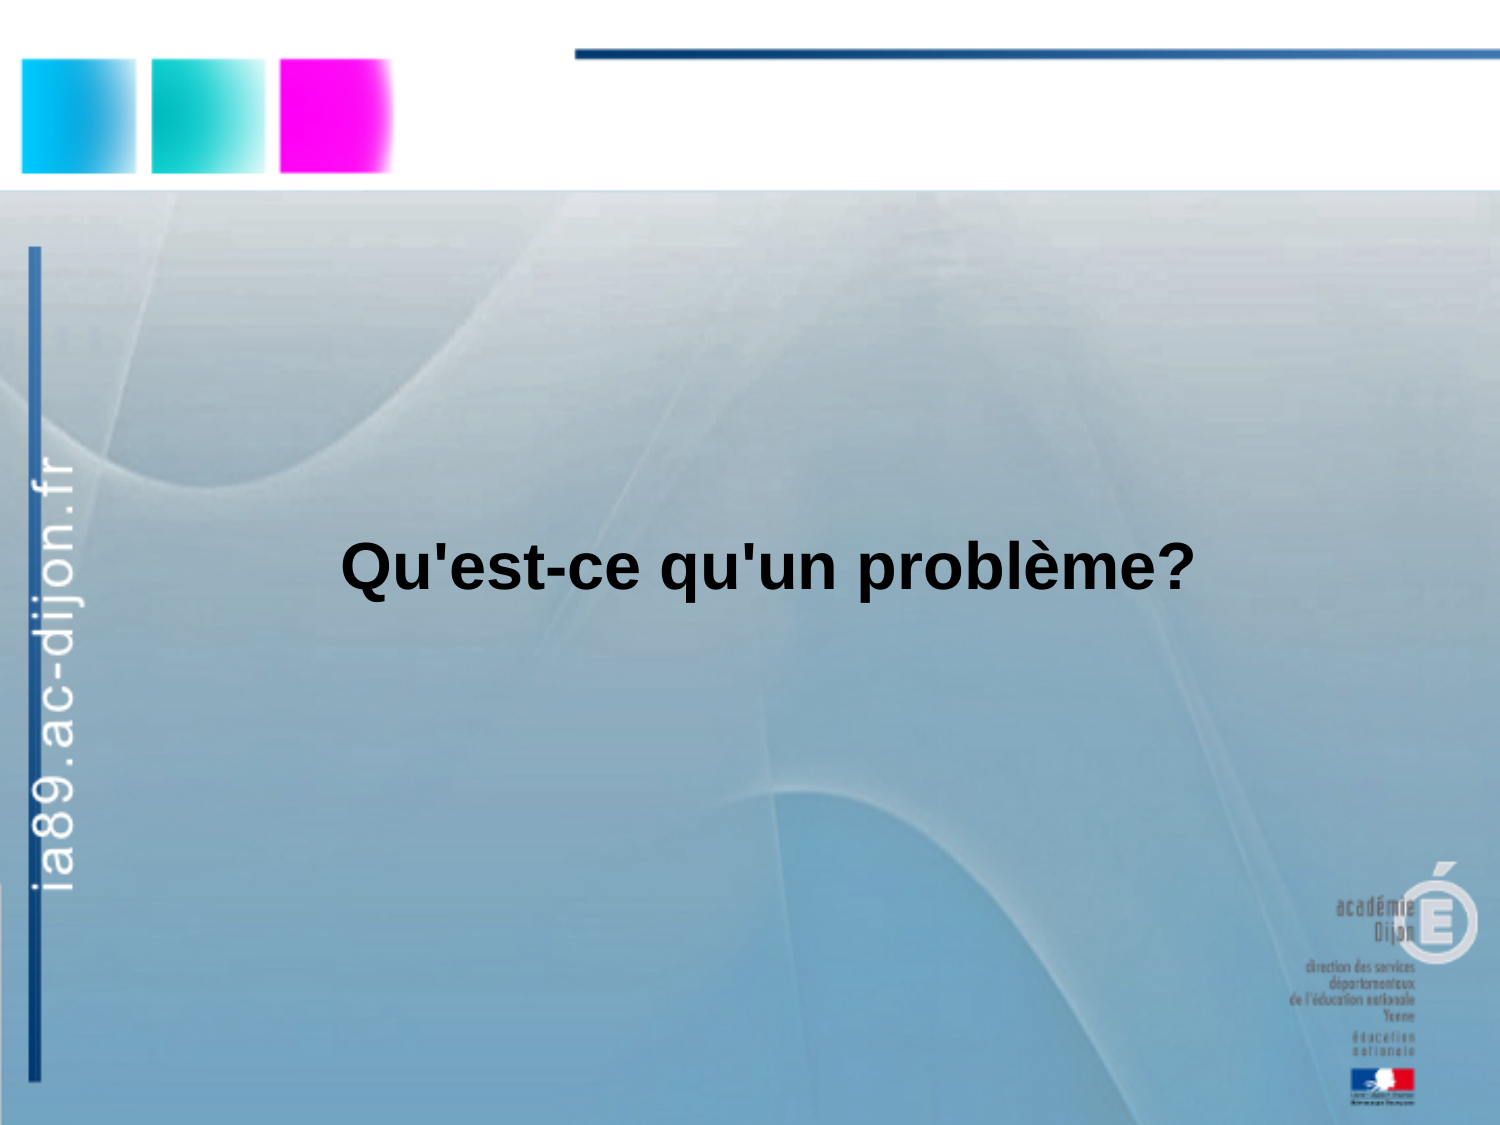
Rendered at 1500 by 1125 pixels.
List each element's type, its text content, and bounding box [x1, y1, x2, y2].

picture [0, 0, 1500, 1125]
subtitle Qu'est-ce qu'un problème? [118, 243, 1421, 882]
